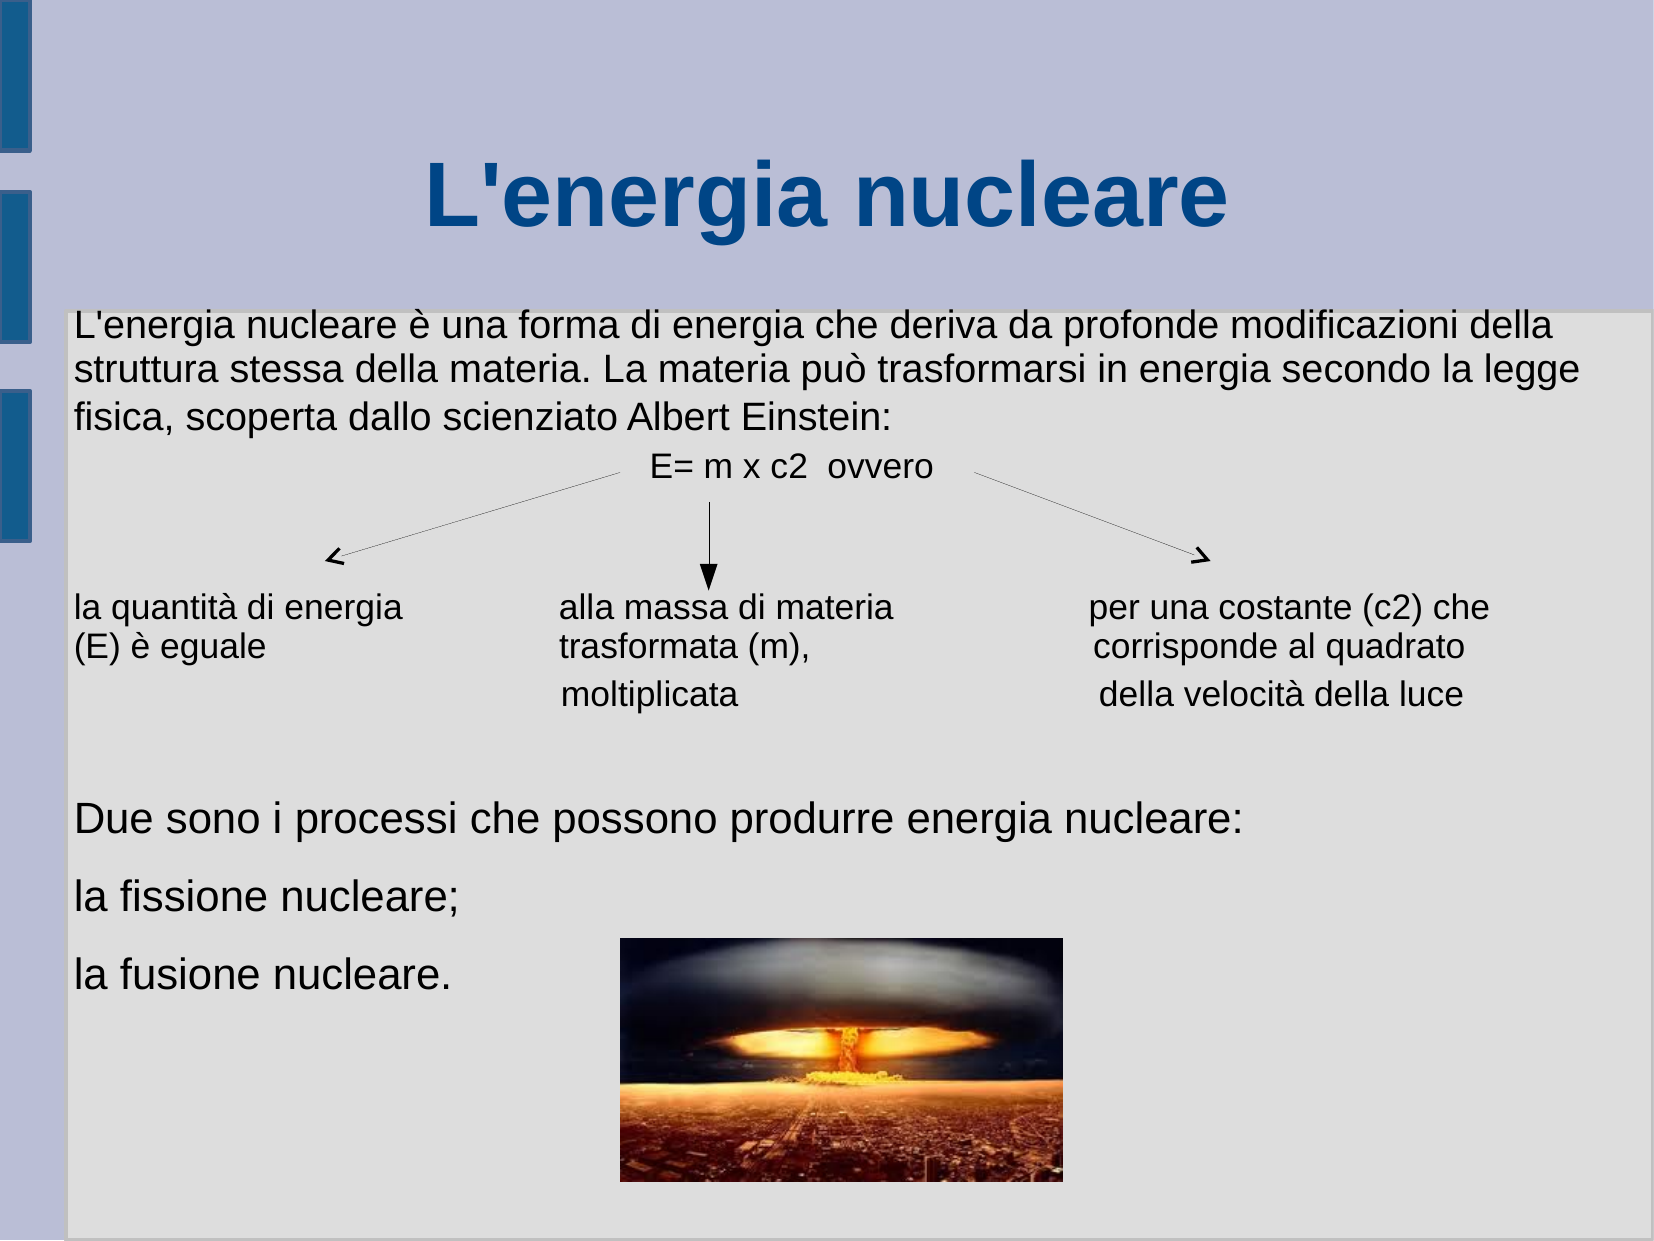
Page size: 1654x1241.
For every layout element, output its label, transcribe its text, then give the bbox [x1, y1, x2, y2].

picture [620, 938, 1063, 1182]
list L'energia nucleare è una forma di energia che deriva da profonde modificazioni della struttura stessa della materia. La materia può trasformarsi in energia secondo la legge fisica, scoperta dallo scienziato Albert Einstein: E= m x c2 ovvero la quantità di energia alla massa di materia per una costante (c2) che (E) è eguale trasformata (m), corrisponde al quadrato moltiplicata della velocità della luce Due sono i processi che possono produrre energia nucleare: la fissione nucleare; la fusione nucleare. [59, 295, 1654, 1241]
title L'energia nucleare [121, 91, 1534, 295]
